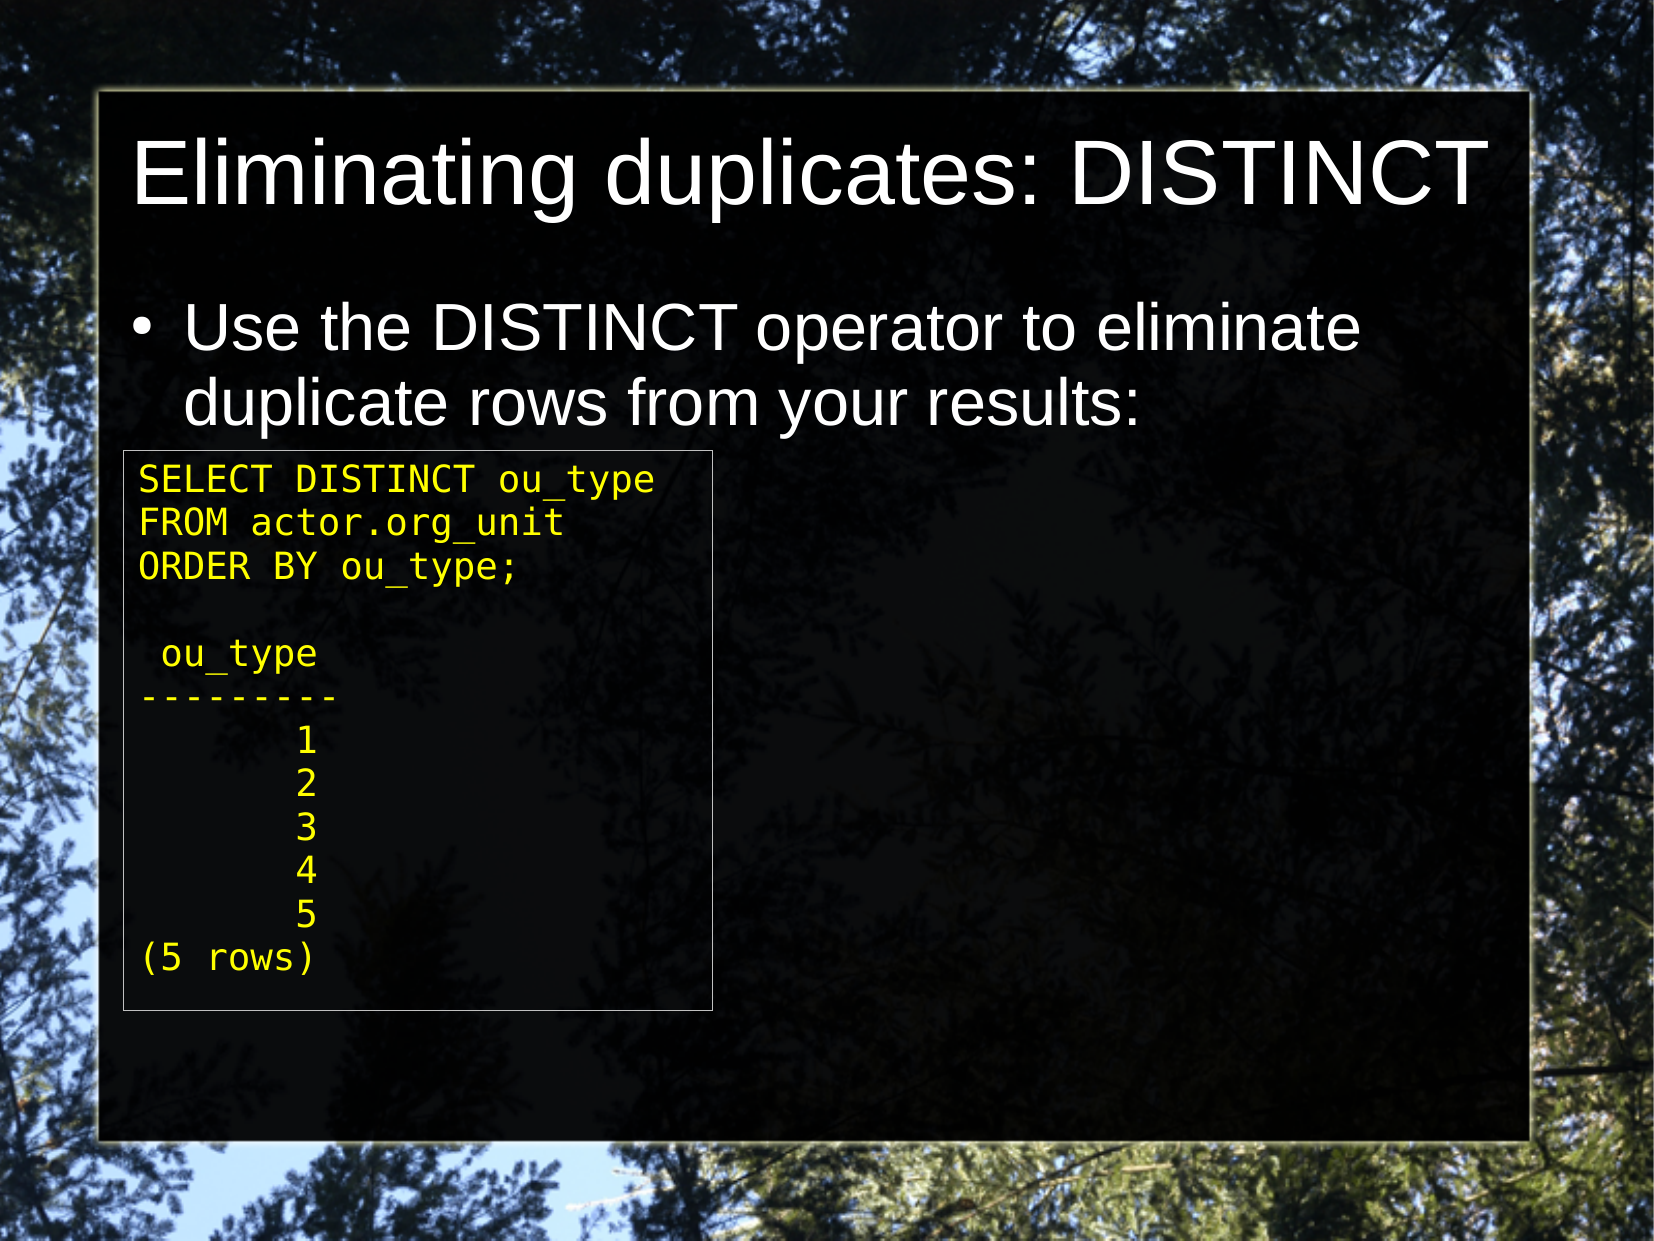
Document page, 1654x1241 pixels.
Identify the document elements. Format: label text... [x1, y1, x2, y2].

title Eliminating duplicates: DISTINCT [88, 88, 1536, 257]
list Use the DISTINCT operator to eliminate duplicate rows from your results: [112, 290, 1536, 1010]
picture [0, 0, 1654, 1241]
text_box SELECT DISTINCT ou_type FROM actor.org_unit ORDER BY ou_type; ou_type --------- 1 2 3 4 5 (5 rows) [123, 450, 713, 1011]
